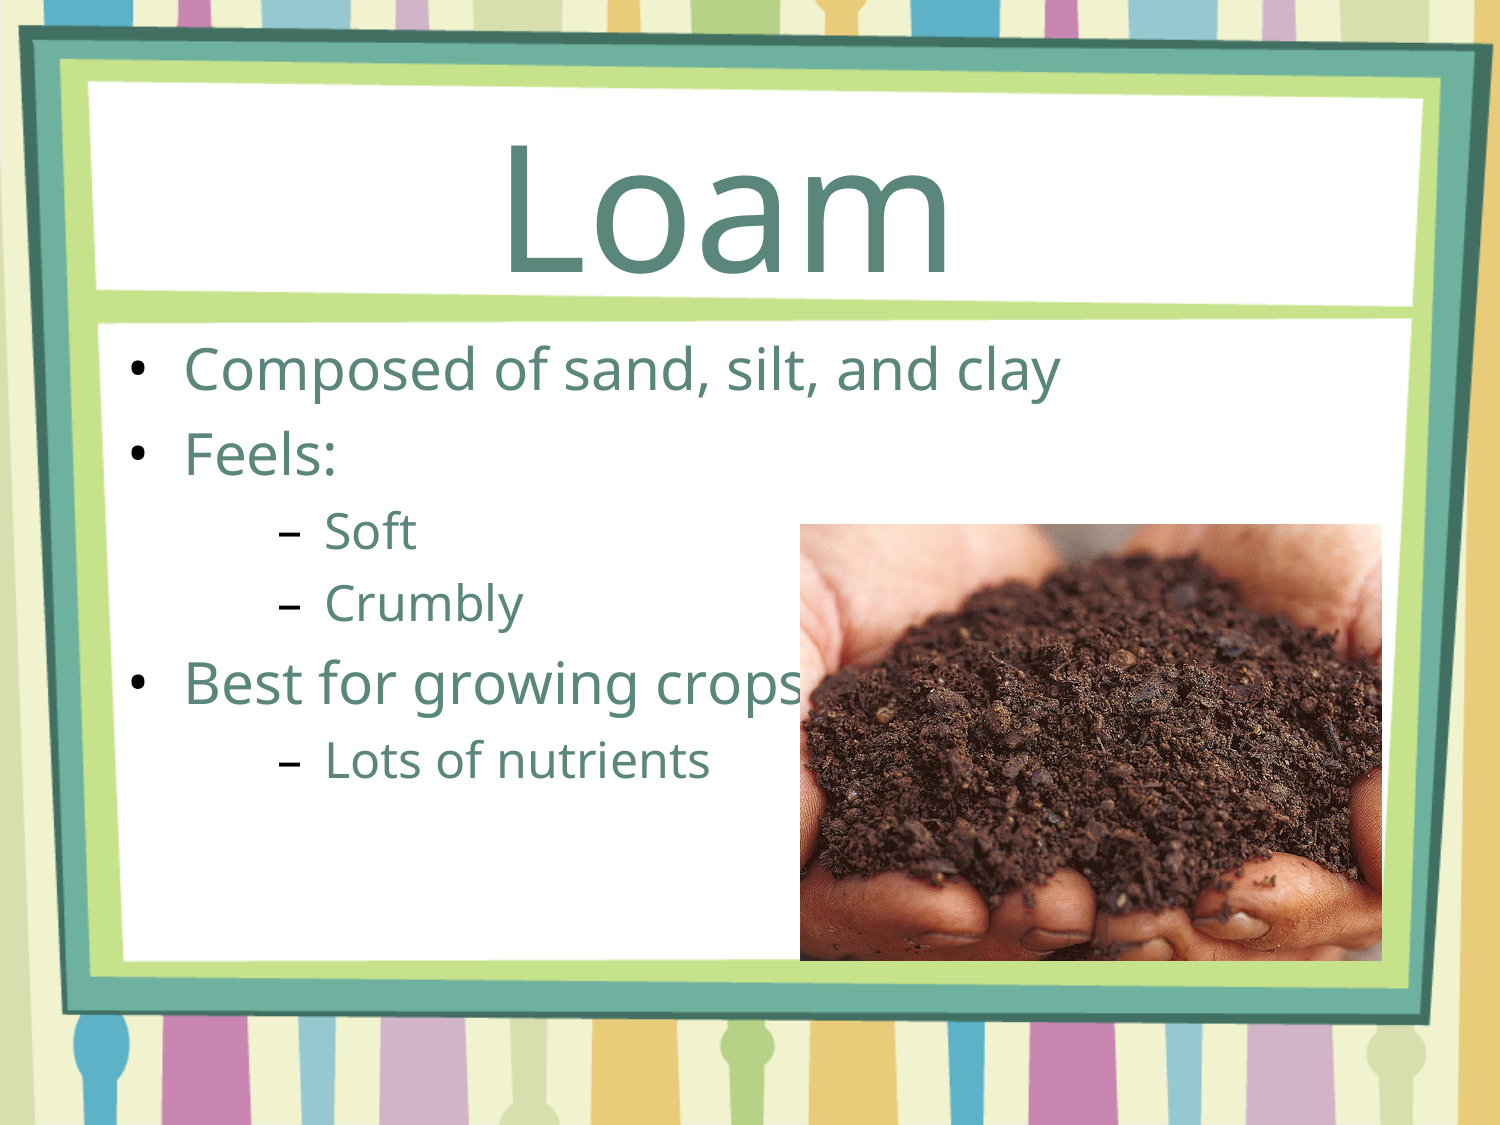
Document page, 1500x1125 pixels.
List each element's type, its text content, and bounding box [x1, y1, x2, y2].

title Loam [75, 87, 1426, 276]
list Composed of sand, silt, and clay Feels: Soft Crumbly Best for growing crops Lots of nutrients [112, 324, 1401, 1005]
picture [800, 525, 1382, 961]
